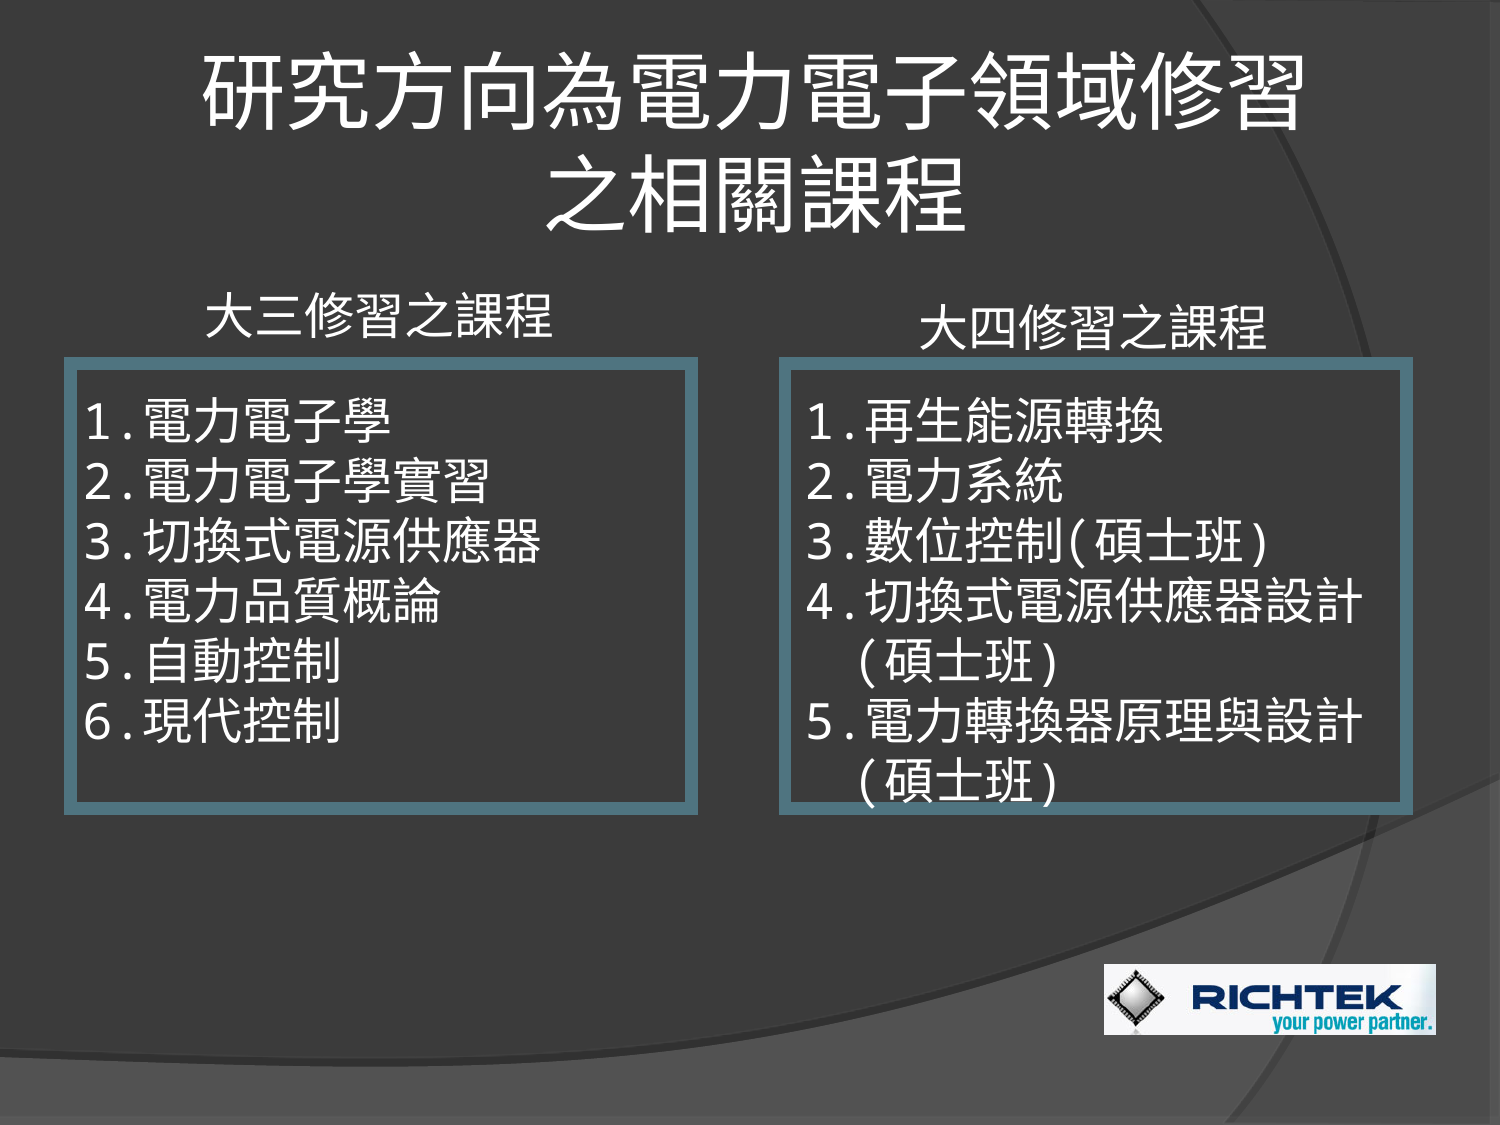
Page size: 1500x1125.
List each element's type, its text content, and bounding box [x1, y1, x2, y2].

text_box 大四修習之課程 [911, 281, 1277, 371]
text_box 大三修習之課程 [196, 269, 563, 360]
text_box [785, 363, 1407, 809]
text_box 1.再生能源轉換 2.電力系統 3.數位控制(碩士班) 4.切換式電源供應器設計 (碩士班) 5.電力轉換器原理與設計 (碩士班) [796, 374, 1395, 825]
title 研究方向為電力電子領域修習之相關課程 [164, 46, 1348, 235]
picture [1104, 964, 1436, 1035]
text_box 1.電力電子學 2.電力電子學實習 3.切換式電源供應器 4.電力品質概論 5.自動控制 6.現代控制 [74, 374, 551, 765]
text_box [70, 363, 692, 809]
